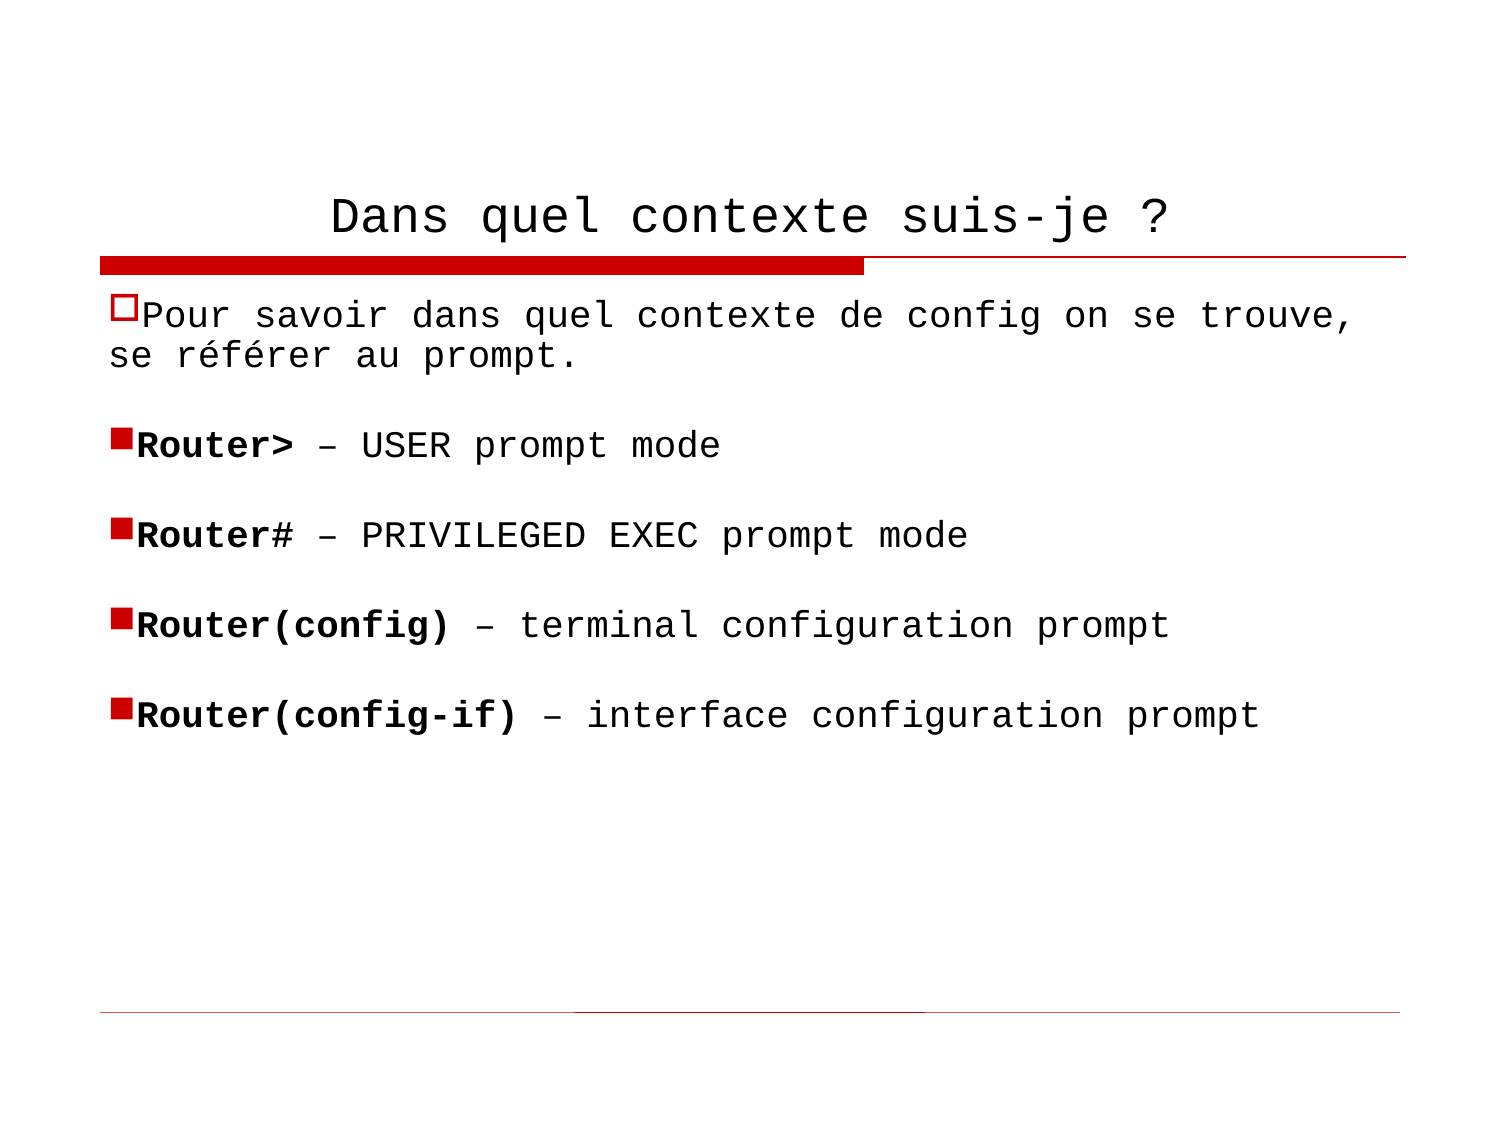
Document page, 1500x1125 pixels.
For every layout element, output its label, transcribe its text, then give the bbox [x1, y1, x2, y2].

list Pour savoir dans quel contexte de config on se trouve, se référer au prompt. Router> – USER prompt mode Router# – PRIVILEGED EXEC prompt mode Router(config) – terminal configuration prompt Router(config-if) – interface configuration prompt [92, 287, 1406, 988]
title Dans quel contexte suis-je ? [94, 50, 1407, 250]
